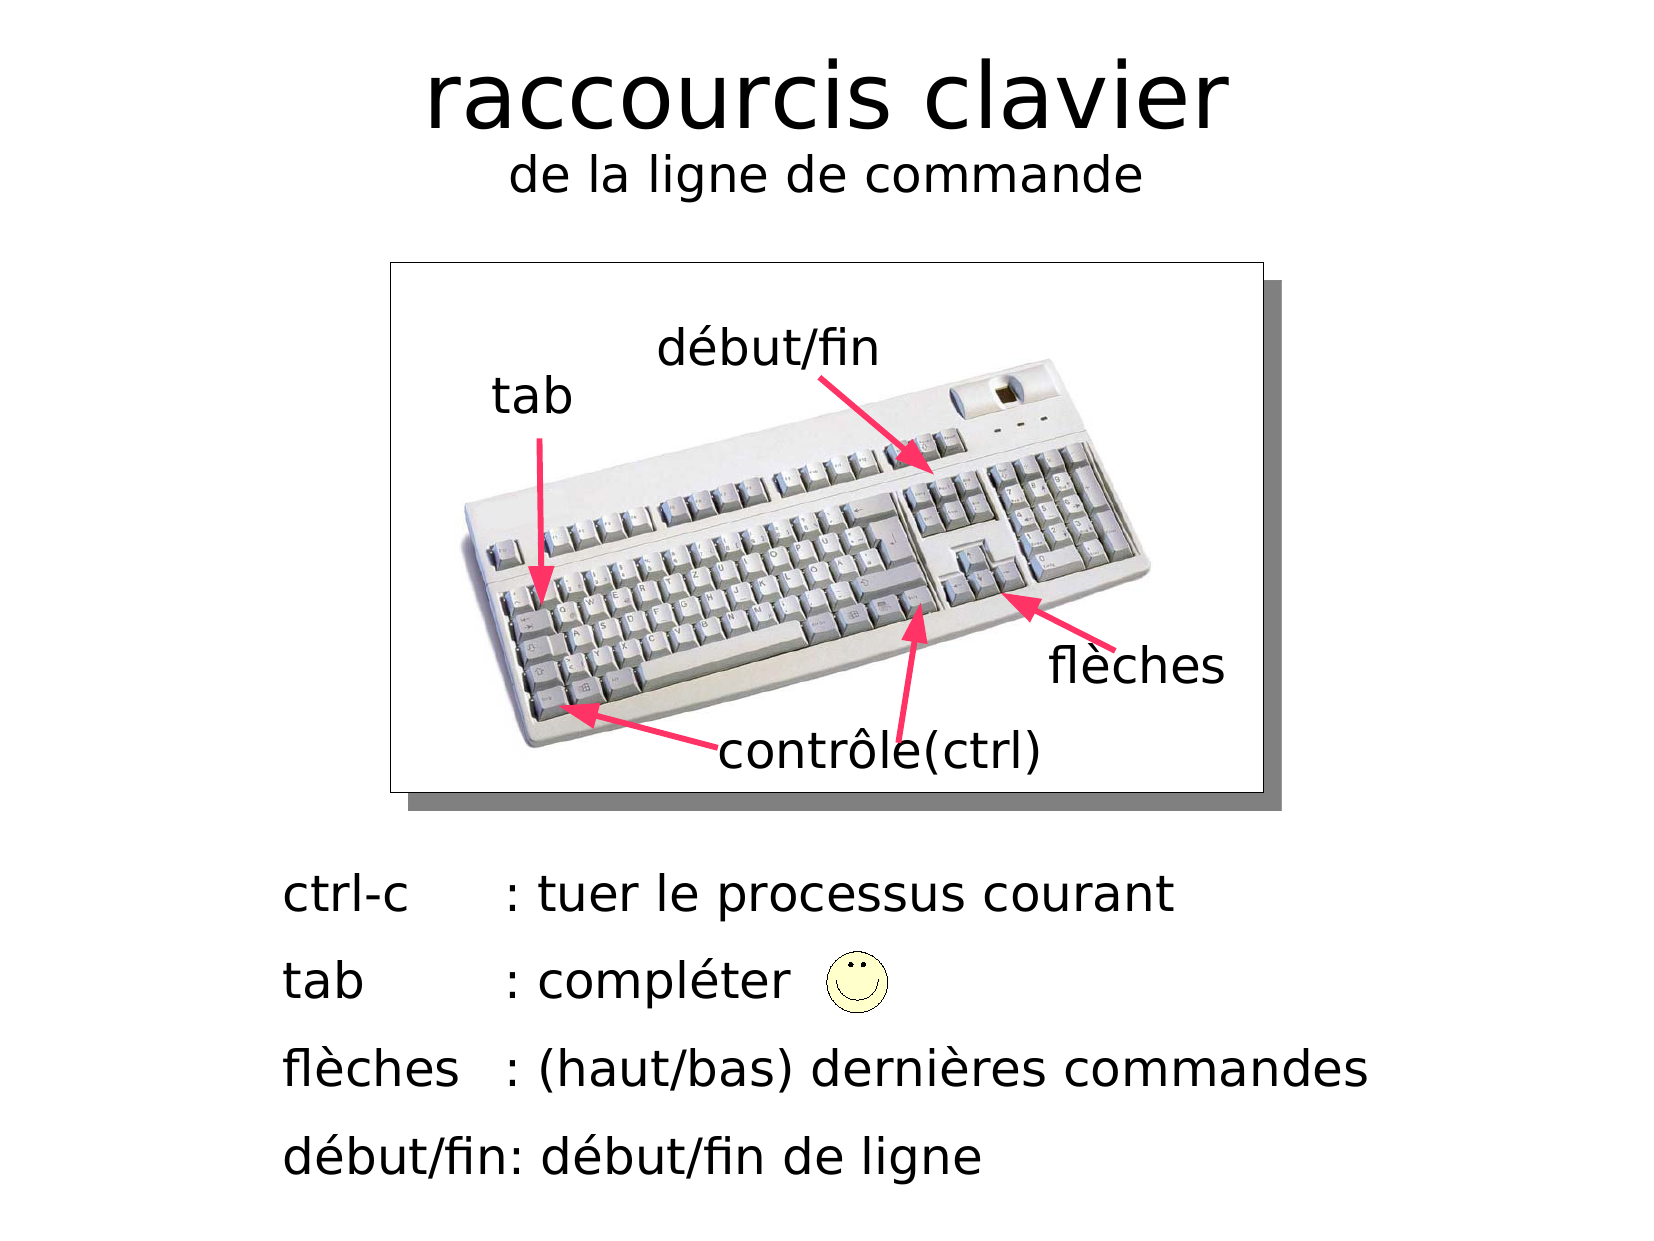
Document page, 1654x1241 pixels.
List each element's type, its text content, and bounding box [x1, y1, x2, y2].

text_box [390, 262, 1264, 793]
text_box [826, 951, 888, 1013]
text_box tab [491, 366, 575, 425]
text_box flèches [1048, 636, 1228, 696]
title raccourcis clavier [136, 26, 1518, 158]
text_box ctrl-c : tuer le processus courant tab : compléter flèches : (haut/bas) dernières commandes début/fin: début/fin de ligne [282, 864, 1371, 1187]
picture [446, 343, 1172, 781]
text_box début/fin [656, 318, 882, 378]
text_box contrôle(ctrl) [717, 722, 1044, 781]
text_box de la ligne de commande [508, 145, 1146, 205]
